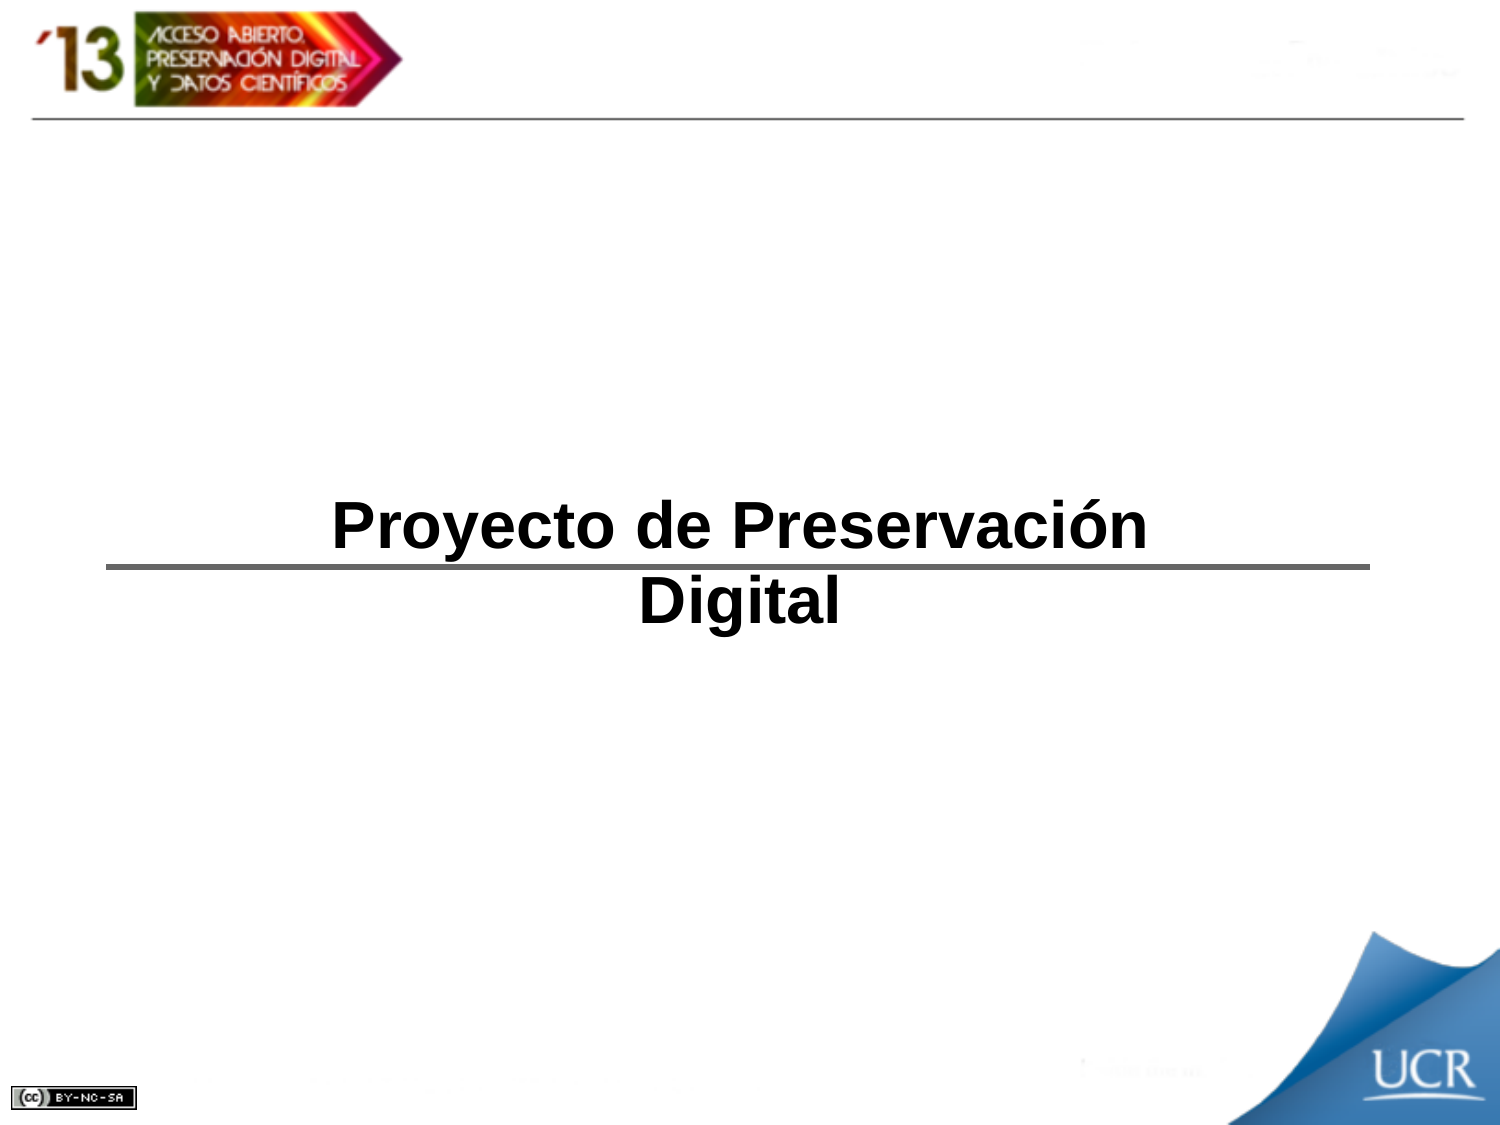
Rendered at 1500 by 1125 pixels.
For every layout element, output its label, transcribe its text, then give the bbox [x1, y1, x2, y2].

picture [0, 0, 1500, 1125]
text_box Proyecto de Preservación Digital [75, 191, 1426, 934]
